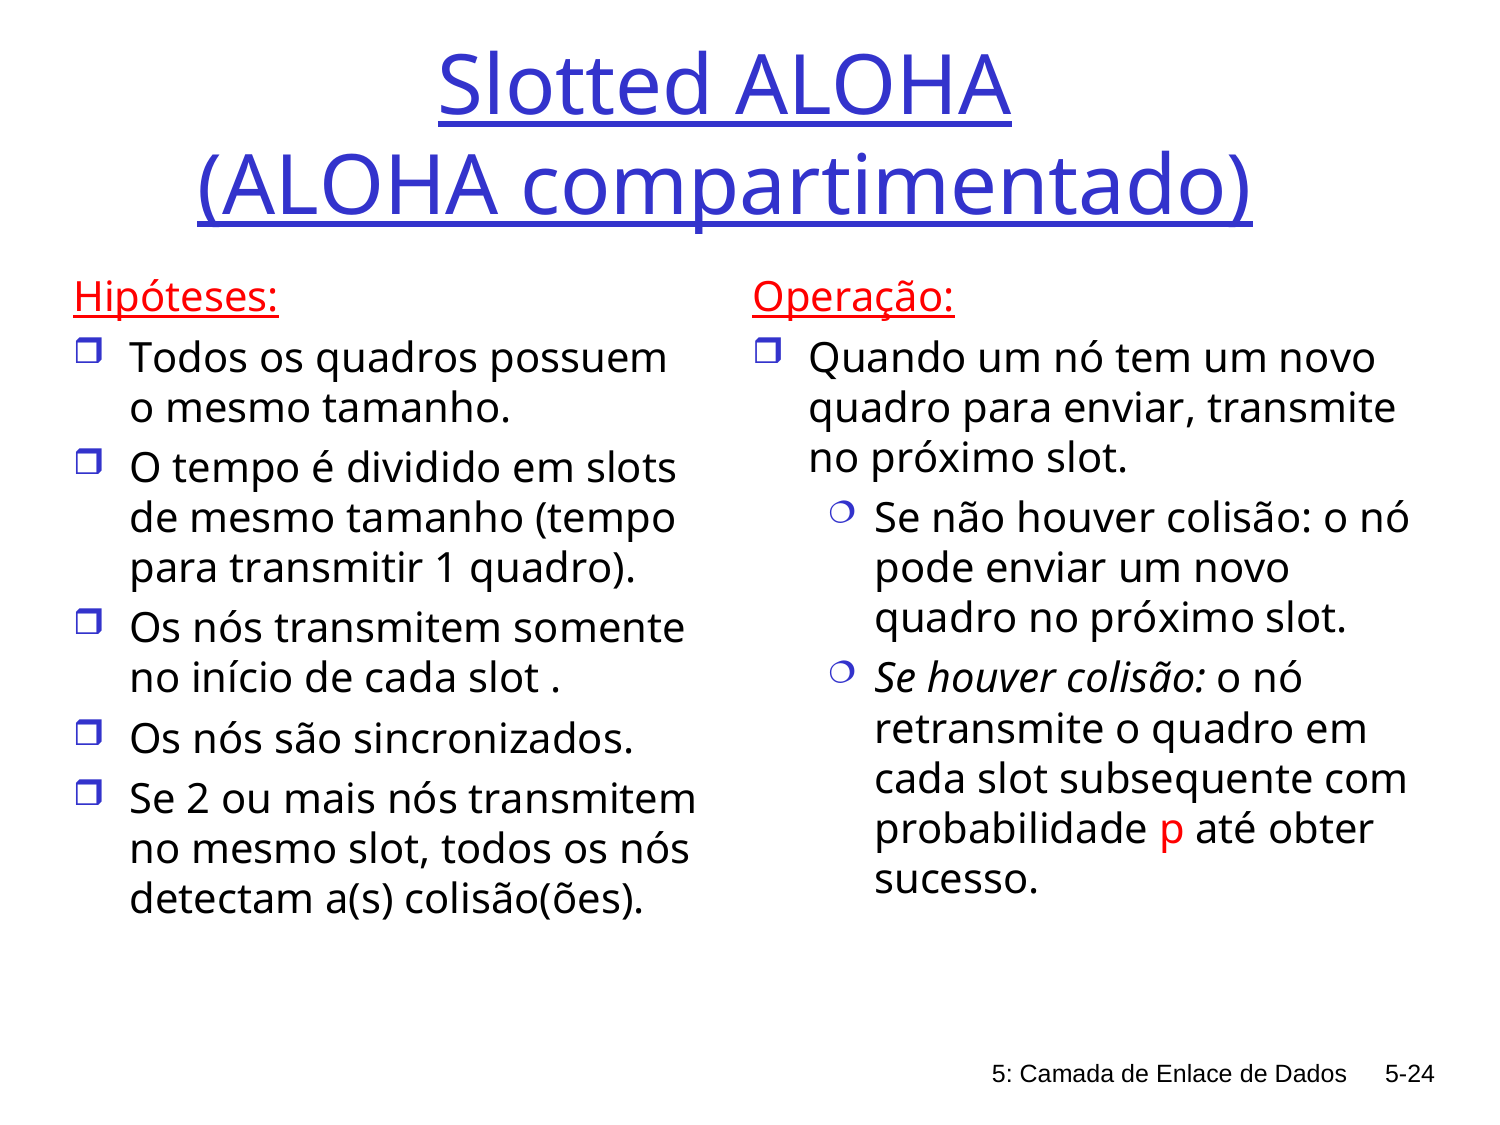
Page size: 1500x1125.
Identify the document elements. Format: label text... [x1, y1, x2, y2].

text_box 5: Camada de Enlace de Dados [837, 1050, 1339, 1125]
title Slotted ALOHA (ALOHA compartimentado) [87, 23, 1363, 239]
text_box 5-<número> [1339, 1050, 1451, 1125]
list Operação: Quando um nó tem um novo quadro para enviar, transmite no próximo slot. Se não houver colisão: o nó pode enviar um novo quadro no próximo slot. Se houver colisão: o nó retransmite o quadro em cada slot subsequente com probabilidade p até obter sucesso. [737, 262, 1449, 1026]
list Hipóteses: Todos os quadros possuem o mesmo tamanho. O tempo é dividido em slots de mesmo tamanho (tempo para transmitir 1 quadro). Os nós transmitem somente no início de cada slot . Os nós são sincronizados. Se 2 ou mais nós transmitem no mesmo slot, todos os nós detectam a(s) colisão(ões). [58, 262, 713, 1026]
